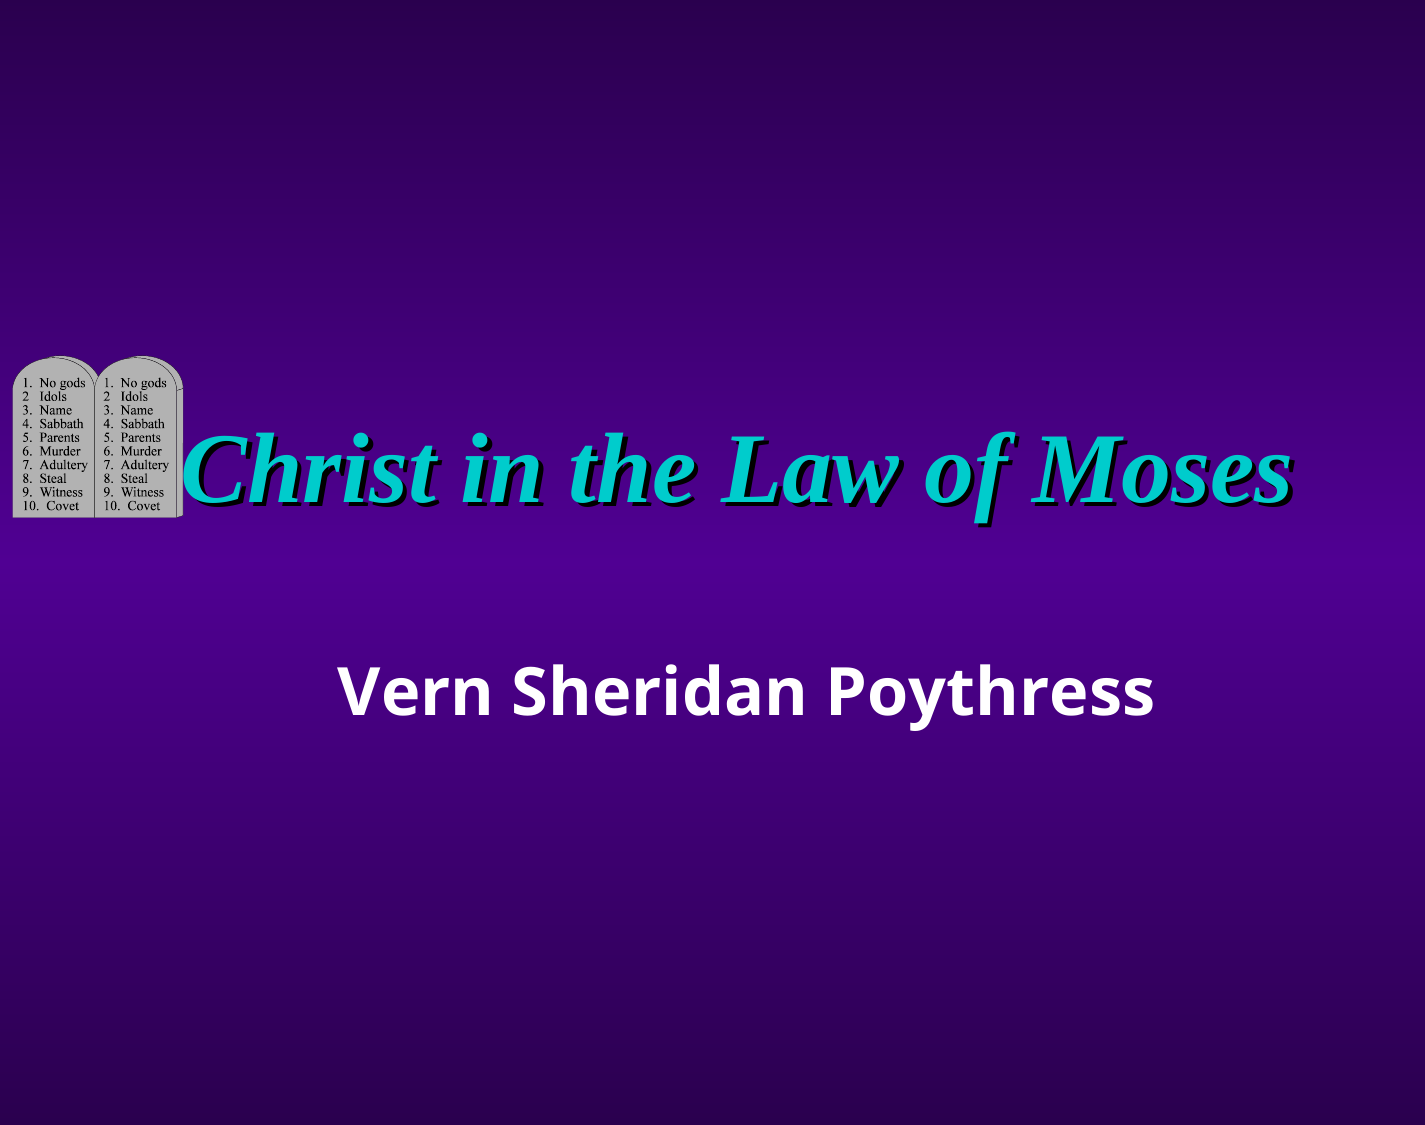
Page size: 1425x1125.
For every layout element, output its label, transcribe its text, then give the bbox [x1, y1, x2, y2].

subtitle Vern Sheridan Poythress [221, 637, 1272, 926]
title Christ in the Law of Moses [99, 374, 1375, 563]
